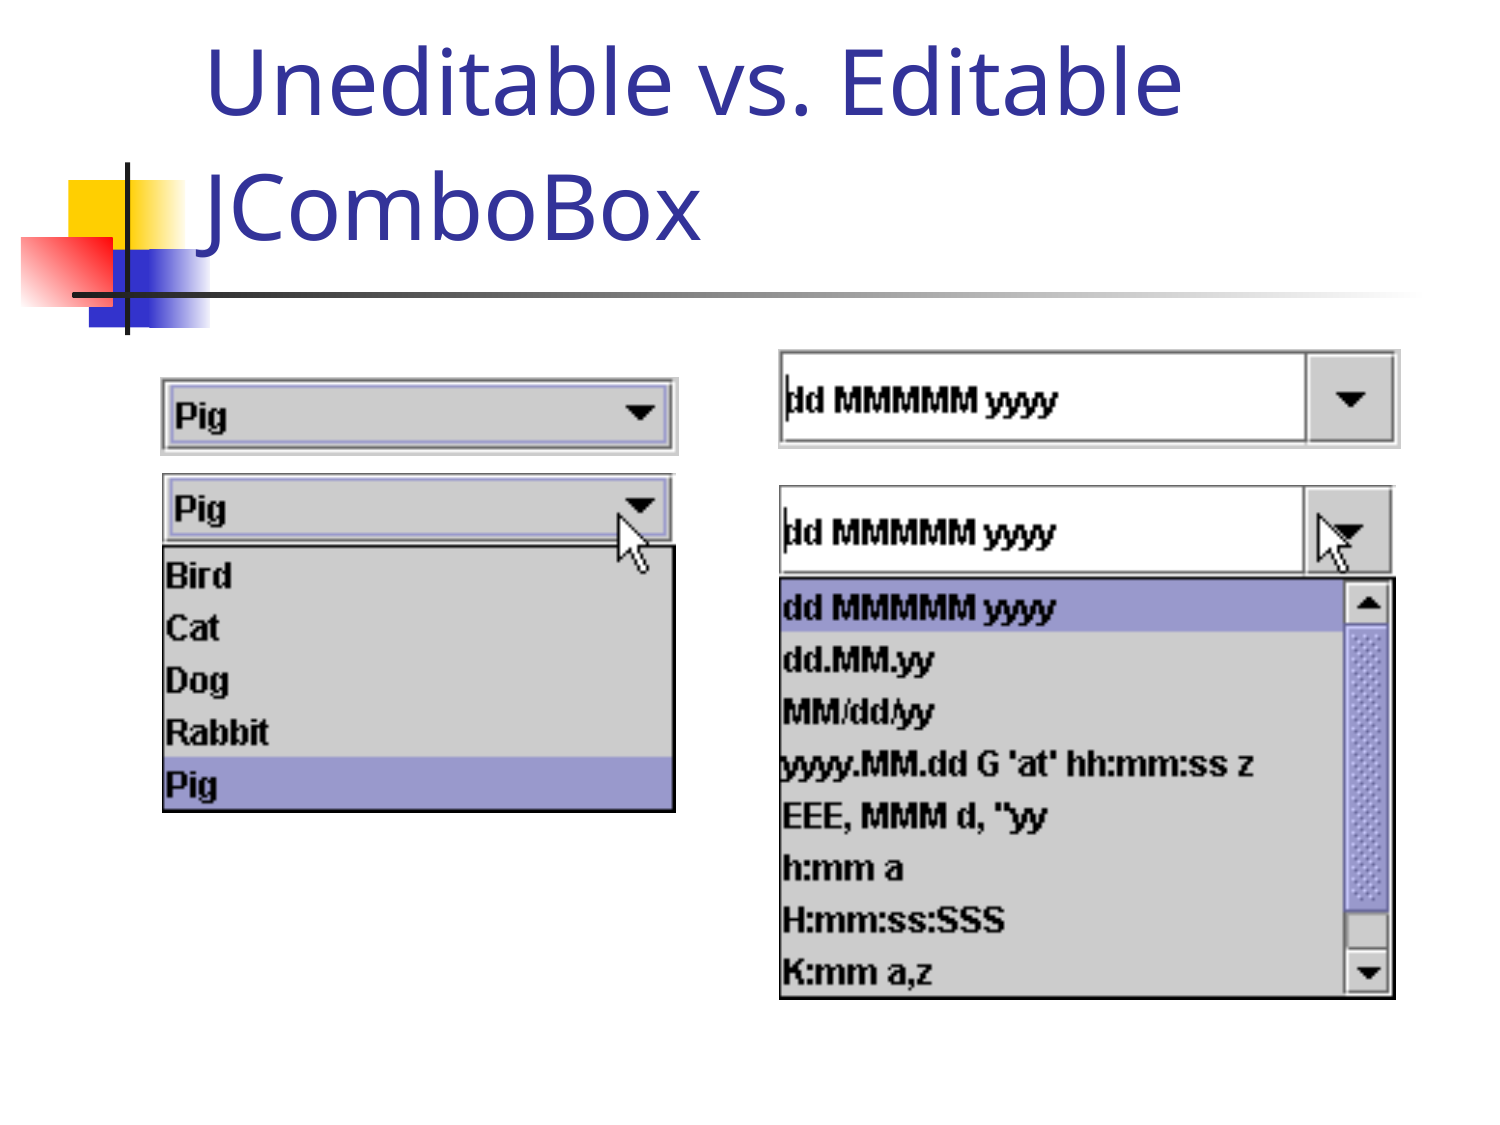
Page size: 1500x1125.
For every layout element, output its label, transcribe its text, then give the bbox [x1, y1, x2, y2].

picture [779, 485, 1396, 1000]
picture [162, 473, 676, 813]
title Uneditable vs. Editable JComboBox [188, 35, 1468, 276]
picture [160, 377, 679, 456]
picture [778, 349, 1401, 449]
